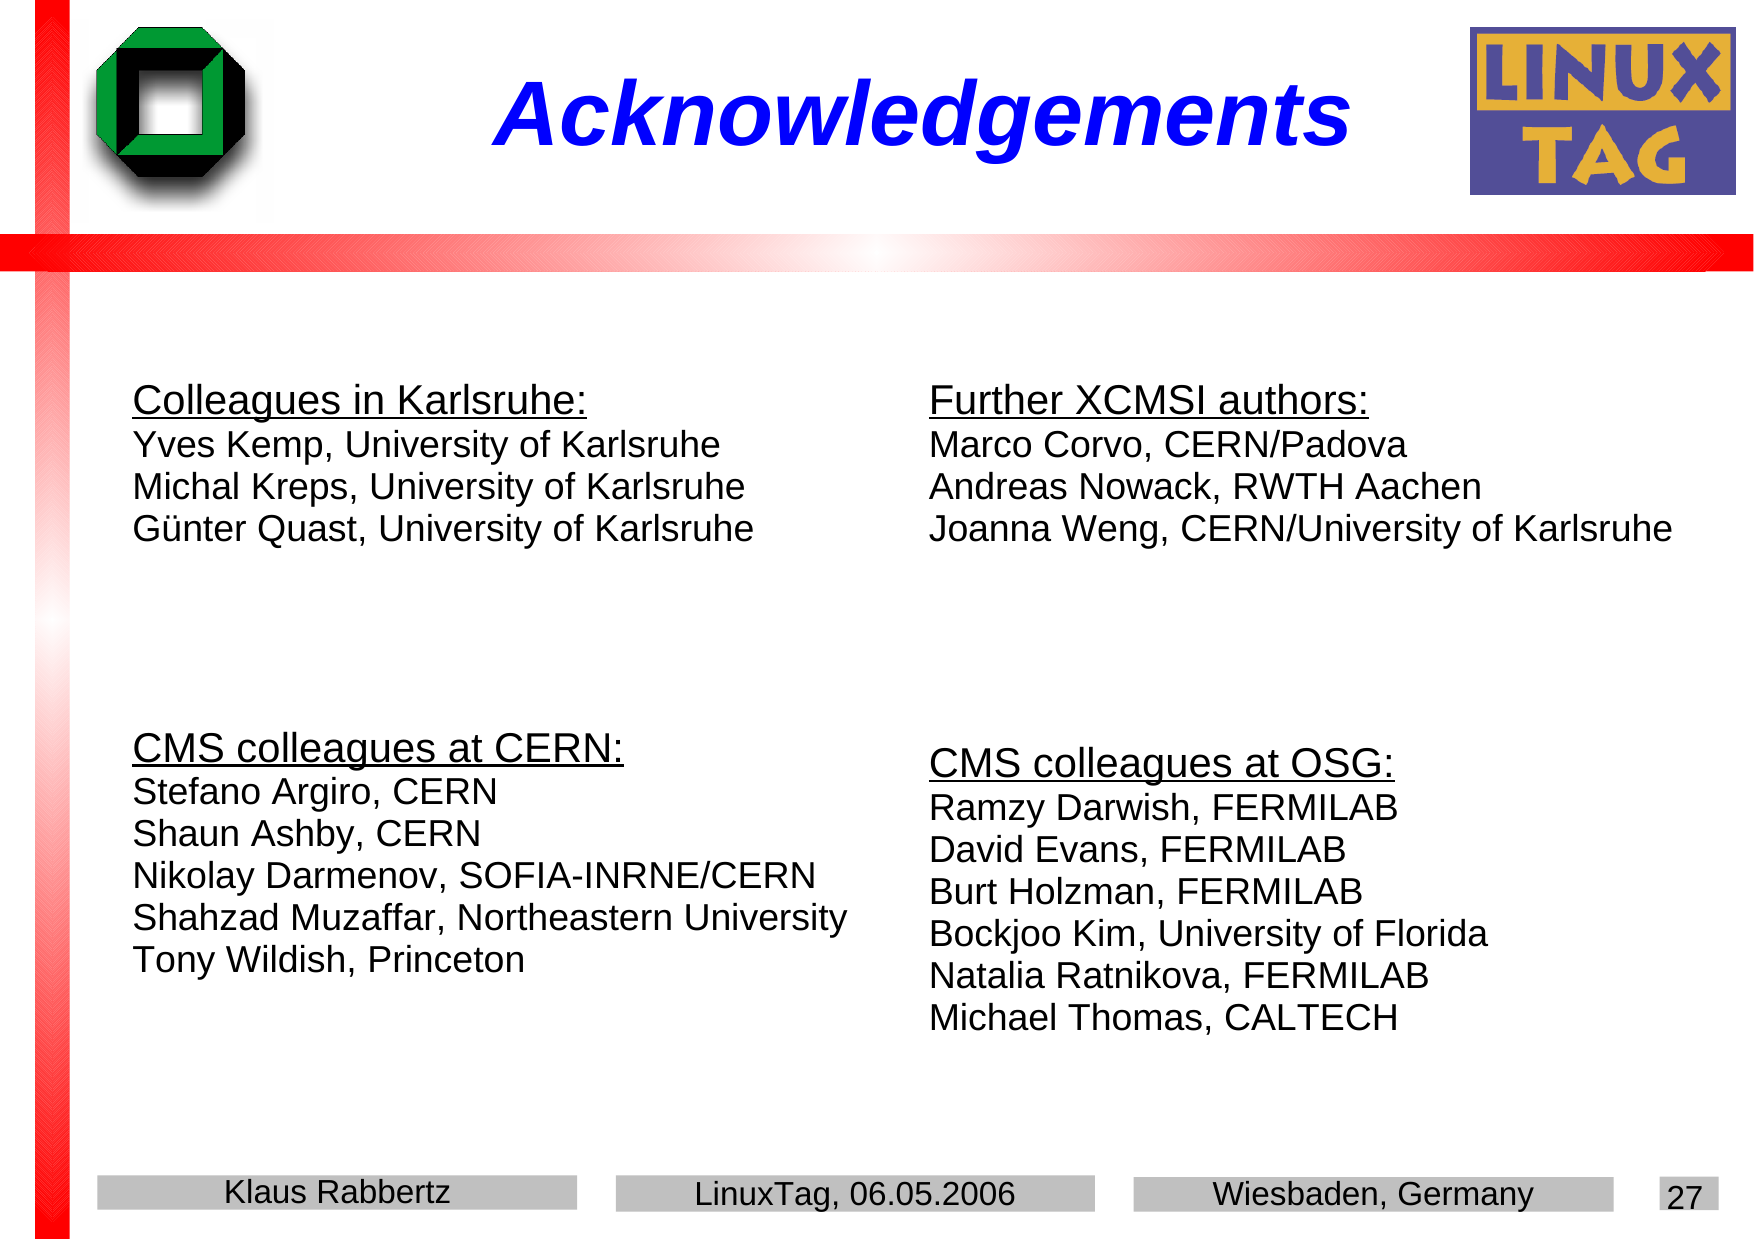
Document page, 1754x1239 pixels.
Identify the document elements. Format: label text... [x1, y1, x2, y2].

picture [71, 19, 274, 223]
title Acknowledgements [282, 9, 1566, 217]
picture [1566, 27, 1736, 195]
text_box Colleagues in Karlsruhe: Yves Kemp, University of Karlsruhe Michal Kreps, University of Karlsruhe Günter Quast, University of Karlsruhe [120, 364, 770, 562]
text_box CMS colleagues at OSG: Ramzy Darwish, FERMILAB David Evans, FERMILAB Burt Holzman, FERMILAB Bockjoo Kim, University of Florida Natalia Ratnikova, FERMILAB Michael Thomas, CALTECH [917, 727, 1504, 1051]
text_box Further XCMSI authors: Marco Corvo, CERN/Padova Andreas Nowack, RWTH Aachen Joanna Weng, CERN/University of Karlsruhe [917, 364, 1690, 562]
text_box CMS colleagues at CERN: Stefano Argiro, CERN Shaun Ashby, CERN Nikolay Darmenov, SOFIA-INRNE/CERN Shahzad Muzaffar, Northeastern University Tony Wildish, Princeton [120, 712, 864, 993]
